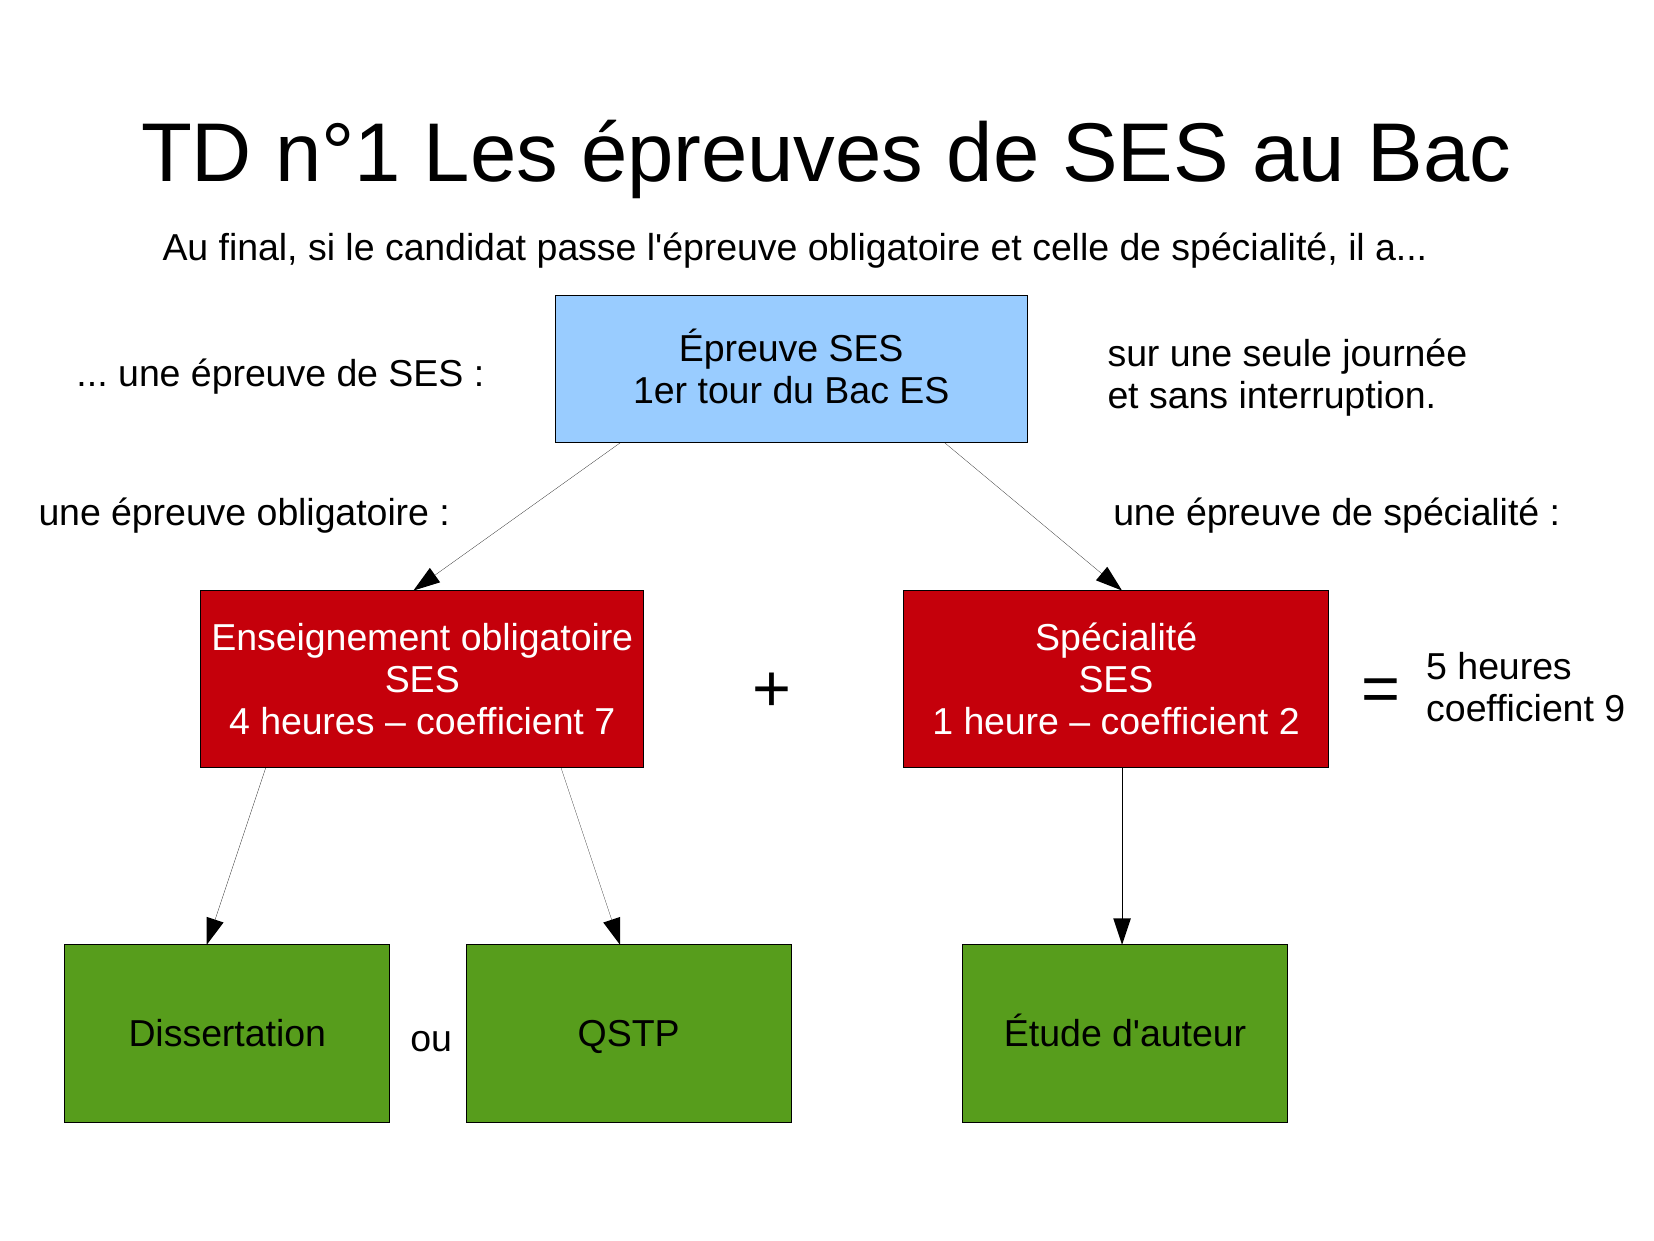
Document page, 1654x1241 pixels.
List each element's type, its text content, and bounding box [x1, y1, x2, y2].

text_box Spécialité SES 1 heure – coefficient 2 [903, 590, 1329, 768]
text_box Au final, si le candidat passe l'épreuve obligatoire et celle de spécialité, il a... [147, 218, 1446, 276]
text_box QSTP [466, 944, 792, 1123]
text_box Enseignement obligatoire SES 4 heures – coefficient 7 [200, 590, 644, 768]
text_box Épreuve SES 1er tour du Bac ES [555, 295, 1028, 443]
text_box Dissertation [64, 944, 390, 1123]
text_box + [738, 643, 807, 734]
text_box 5 heures coefficient 9 [1411, 637, 1641, 737]
text_box ou [395, 1009, 468, 1067]
text_box une épreuve obligatoire : [23, 484, 532, 556]
text_box une épreuve de spécialité : [1098, 484, 1577, 542]
text_box sur une seule journée et sans interruption. [1092, 324, 1484, 424]
text_box Étude d'auteur [962, 944, 1288, 1123]
text_box ... une épreuve de SES : [59, 345, 503, 403]
text_box = [1346, 643, 1411, 734]
title TD n°1 Les épreuves de SES au Bac [82, 49, 1571, 257]
